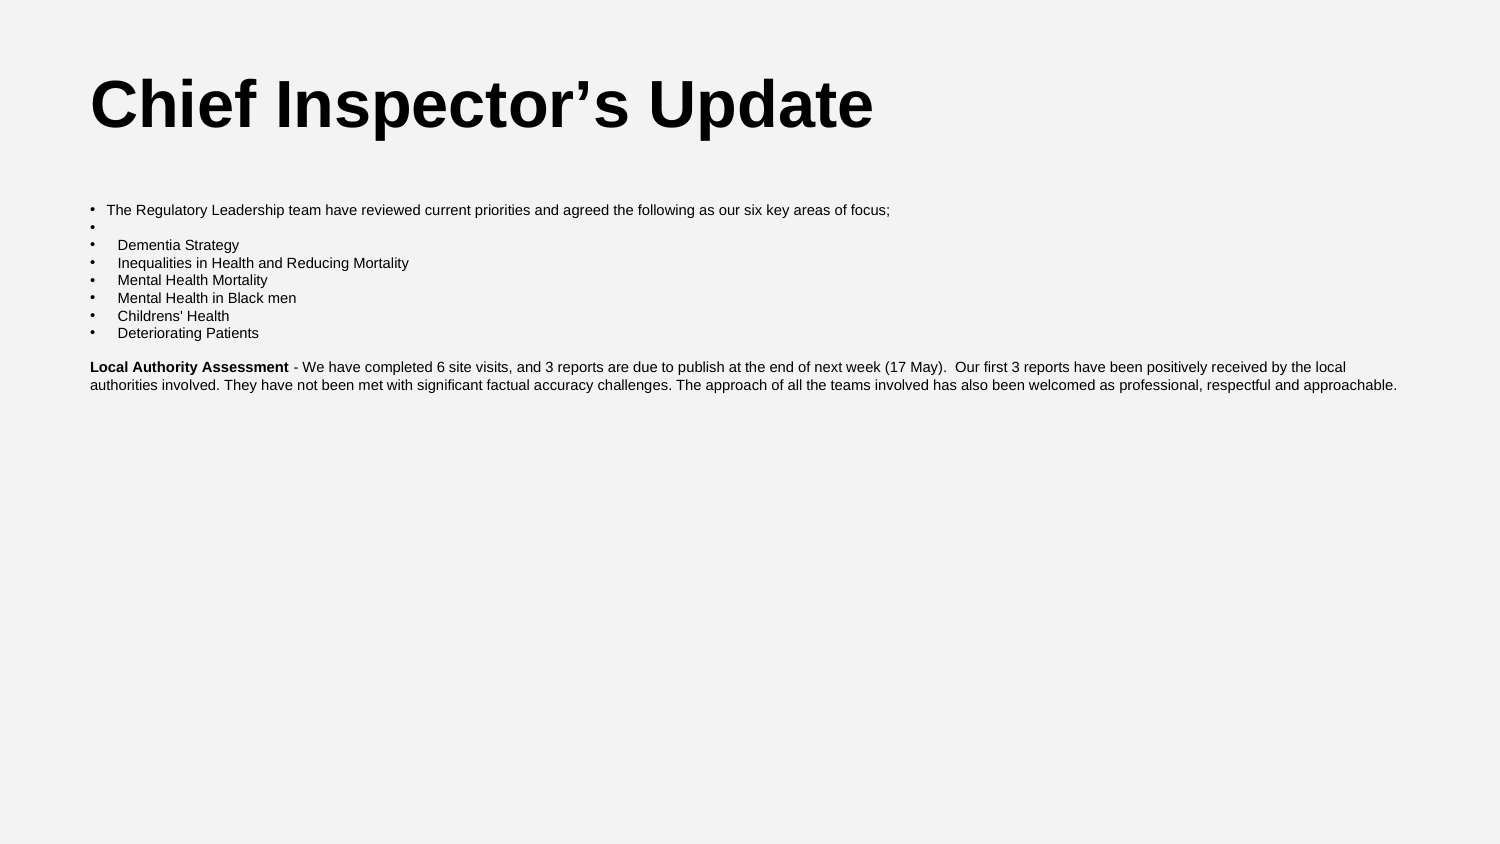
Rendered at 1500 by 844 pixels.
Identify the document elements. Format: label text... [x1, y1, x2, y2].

list The Regulatory Leadership team have reviewed current priorities and agreed the following as our six key areas of focus; Dementia Strategy Inequalities in Health and Reducing Mortality Mental Health Mortality Mental Health in Black men Childrens' Health Deteriorating Patients Local Authority Assessment - We have completed 6 site visits, and 3 reports are due to publish at the end of next week (17 May). Our first 3 reports have been positively received by the local authorities involved. They have not been met with significant factual accuracy challenges. The approach of all the teams involved has also been welcomed as professional, respectful and approachable. [75, 185, 1426, 425]
title Chief Inspector’s Update [75, 53, 1426, 185]
